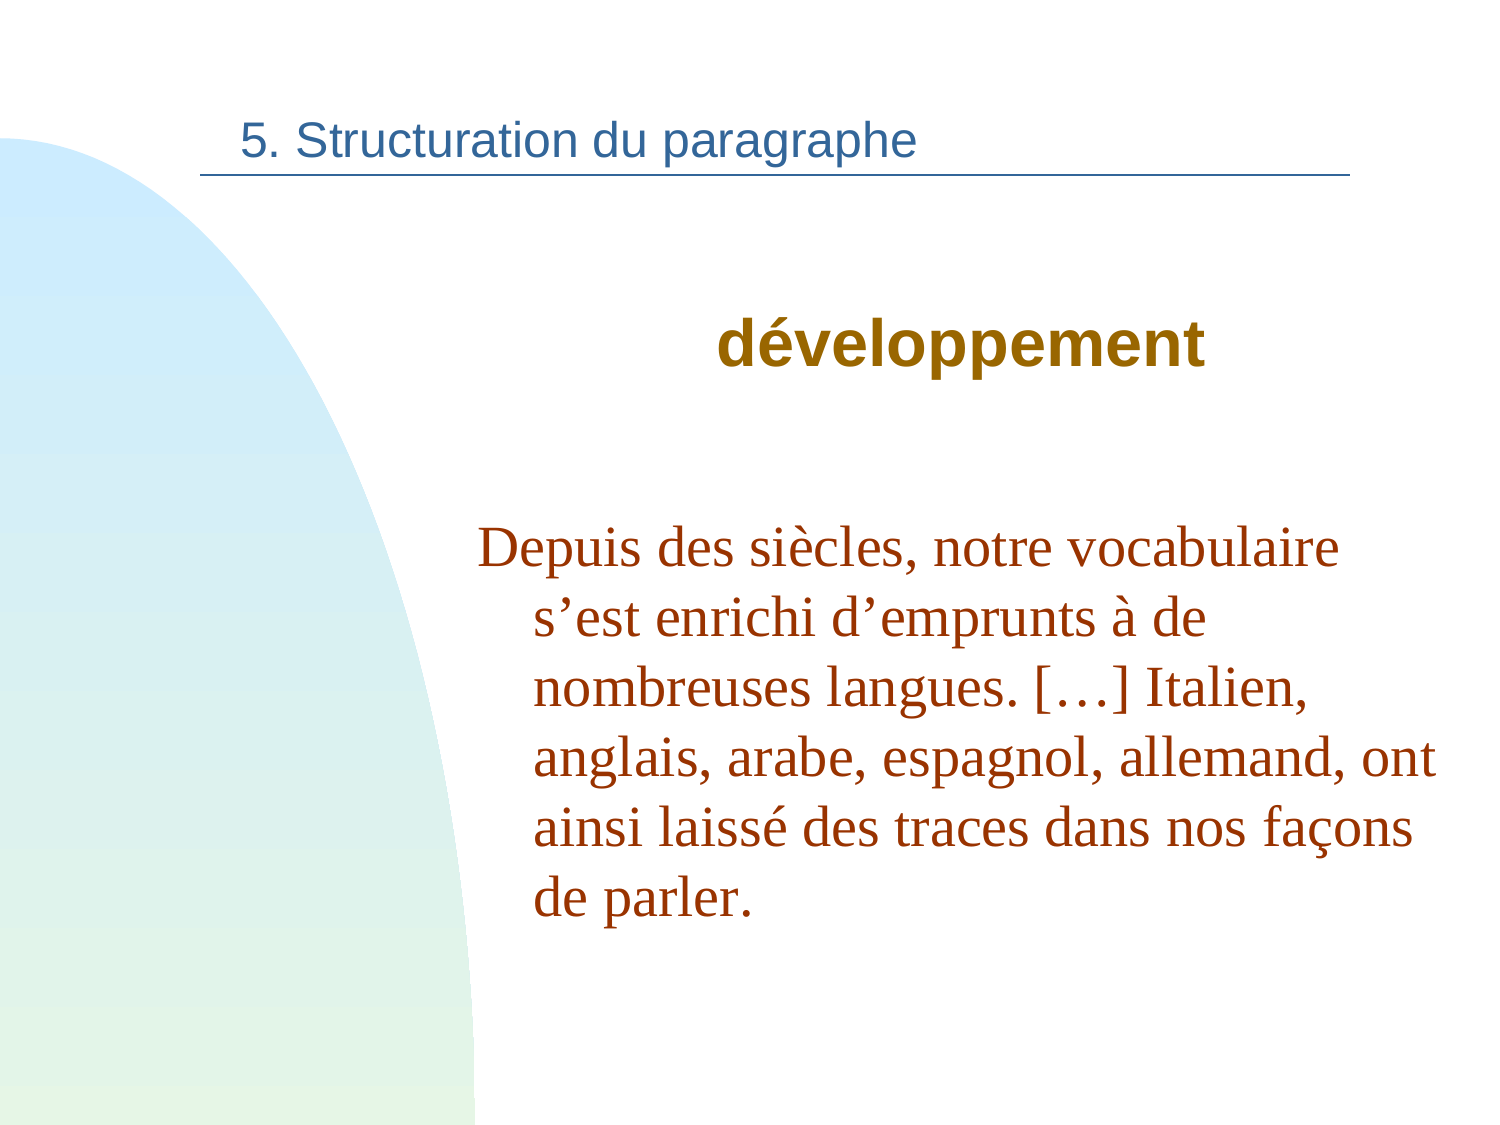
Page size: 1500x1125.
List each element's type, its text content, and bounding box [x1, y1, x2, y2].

list Depuis des siècles, notre vocabulaire s’est enrichi d’emprunts à de nombreuses langues. […] Italien, anglais, arabe, espagnol, allemand, ont ainsi laissé des traces dans nos façons de parler. [462, 500, 1463, 936]
text_box 5. Structuration du paragraphe [225, 99, 934, 174]
title développement [546, 256, 1376, 444]
